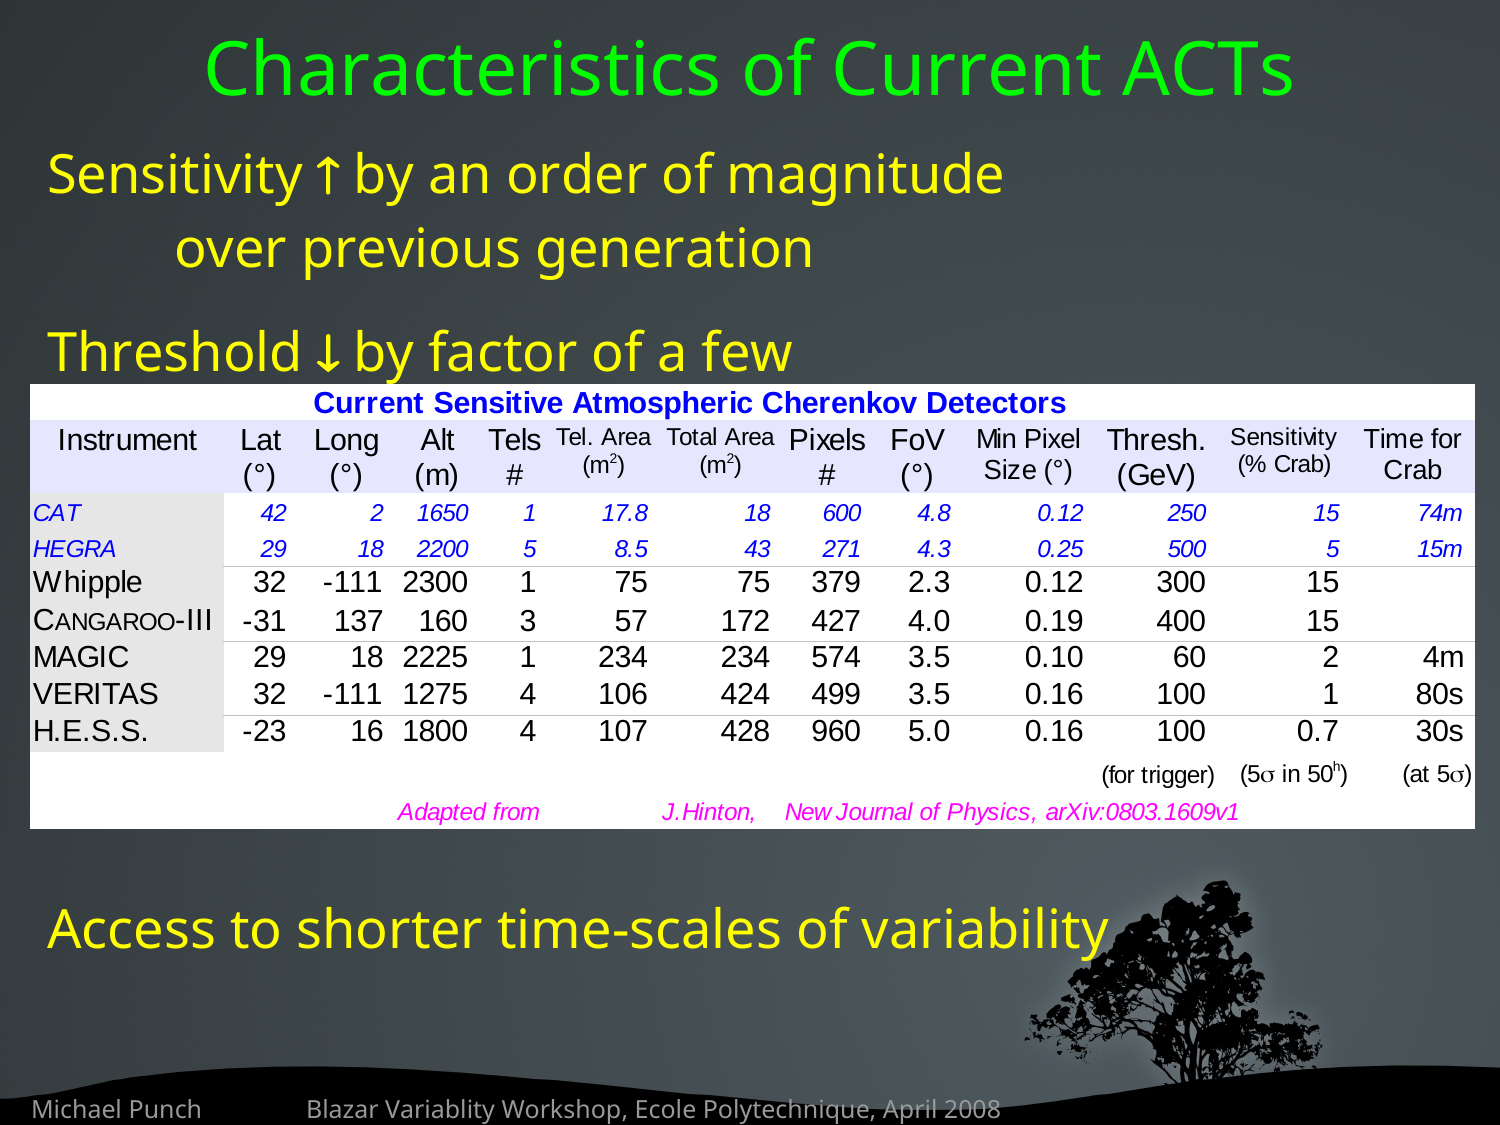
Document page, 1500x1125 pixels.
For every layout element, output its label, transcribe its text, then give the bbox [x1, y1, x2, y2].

chart [29, 383, 1479, 833]
picture [0, 0, 1500, 1125]
list Sensitivity  by an order of magnitude over previous generation Threshold  by factor of a few Access to shorter time-scales of variability [29, 135, 1477, 383]
list Sensitivity  by an order of magnitude over previous generation Threshold  by factor of a few Access to shorter time-scales of variability [29, 833, 1477, 994]
title Characteristics of Current ACTs [75, 15, 1425, 119]
